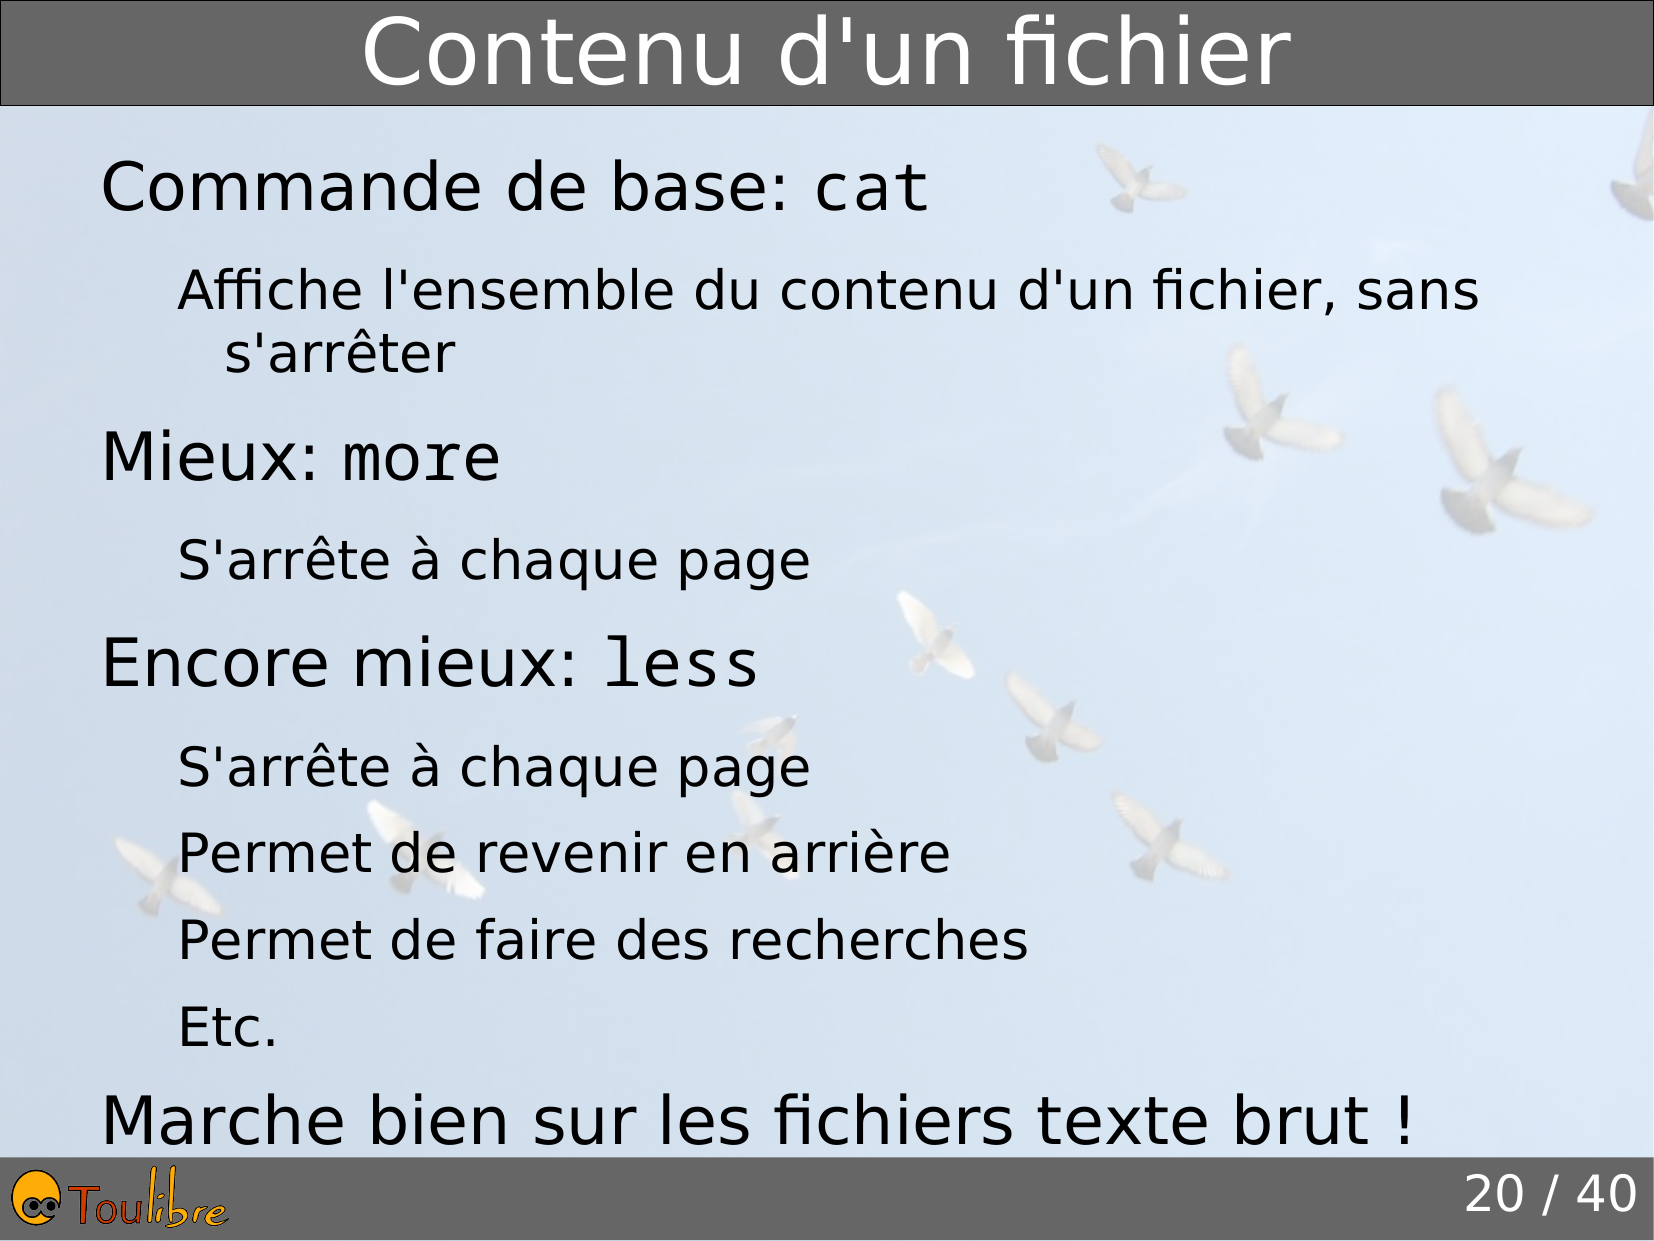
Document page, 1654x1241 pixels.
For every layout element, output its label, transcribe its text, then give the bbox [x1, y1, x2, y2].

list Commande de base: cat Affiche l'ensemble du contenu d'un fichier, sans s'arrêter Mieux: more S'arrête à chaque page Encore mieux: less S'arrête à chaque page Permet de revenir en arrière Permet de faire des recherches Etc. Marche bien sur les fichiers texte brut ! [82, 138, 1571, 1135]
title Contenu d'un fichier [0, 0, 1654, 107]
picture [11, 1165, 229, 1228]
